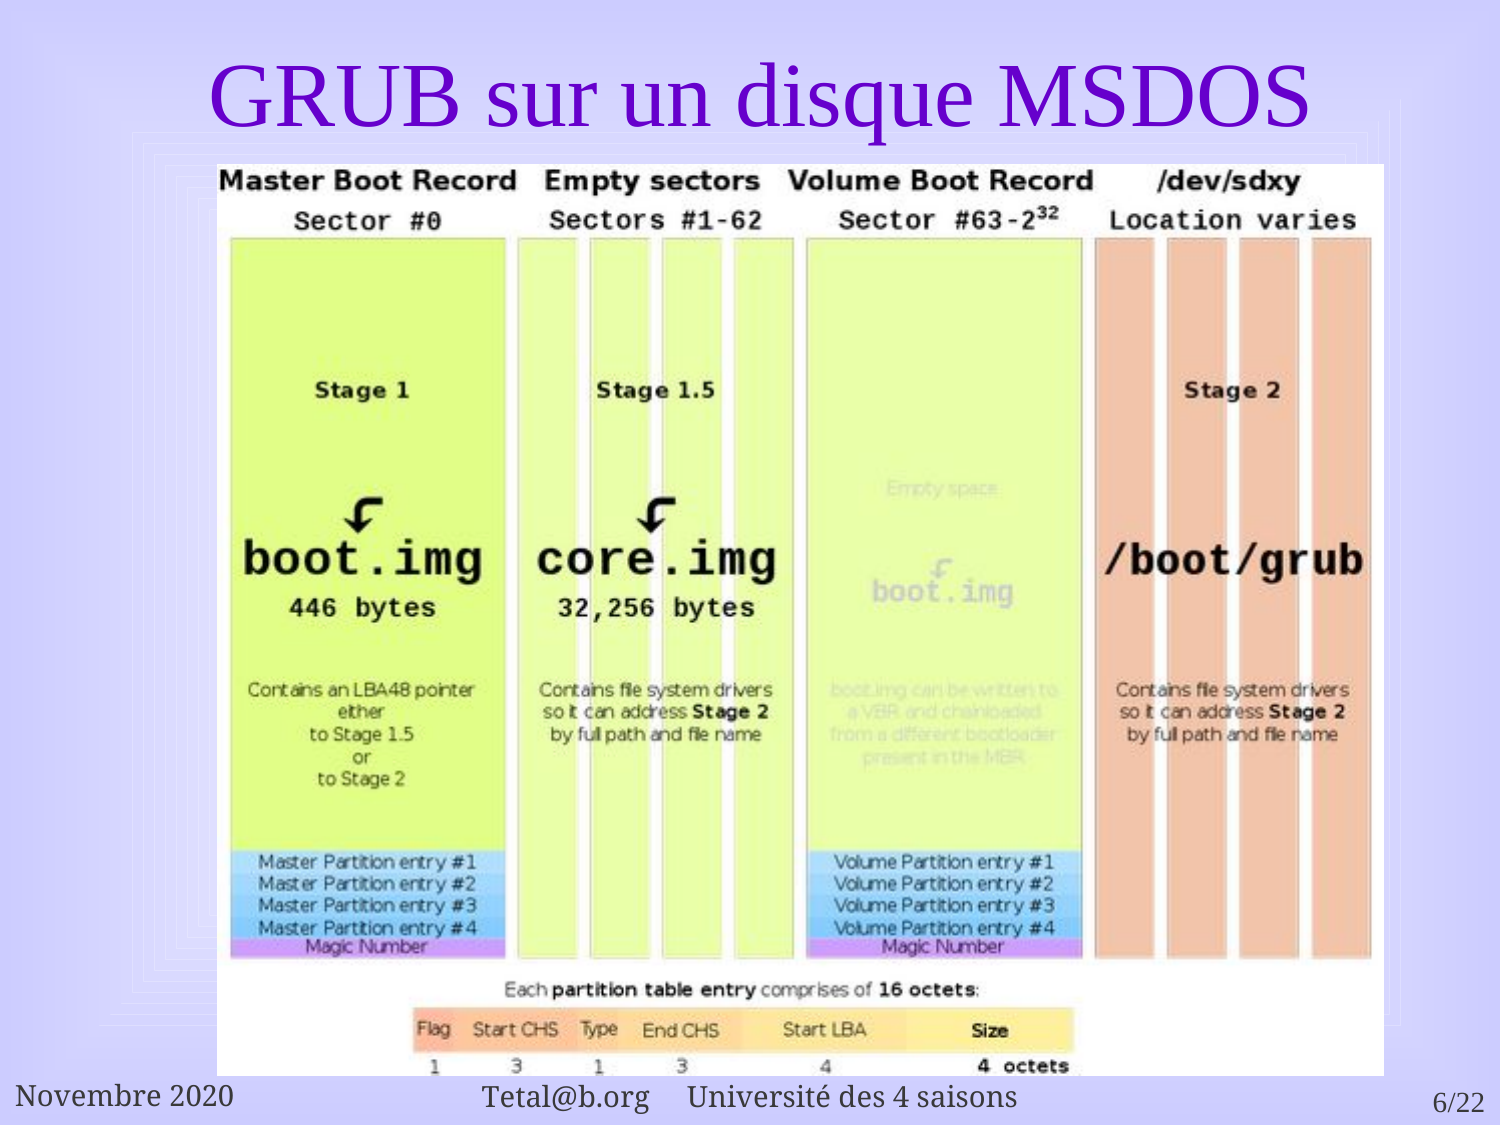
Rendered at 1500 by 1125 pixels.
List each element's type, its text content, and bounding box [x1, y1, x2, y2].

title GRUB sur un disque MSDOS [94, 2, 1430, 178]
picture [217, 164, 1384, 1076]
